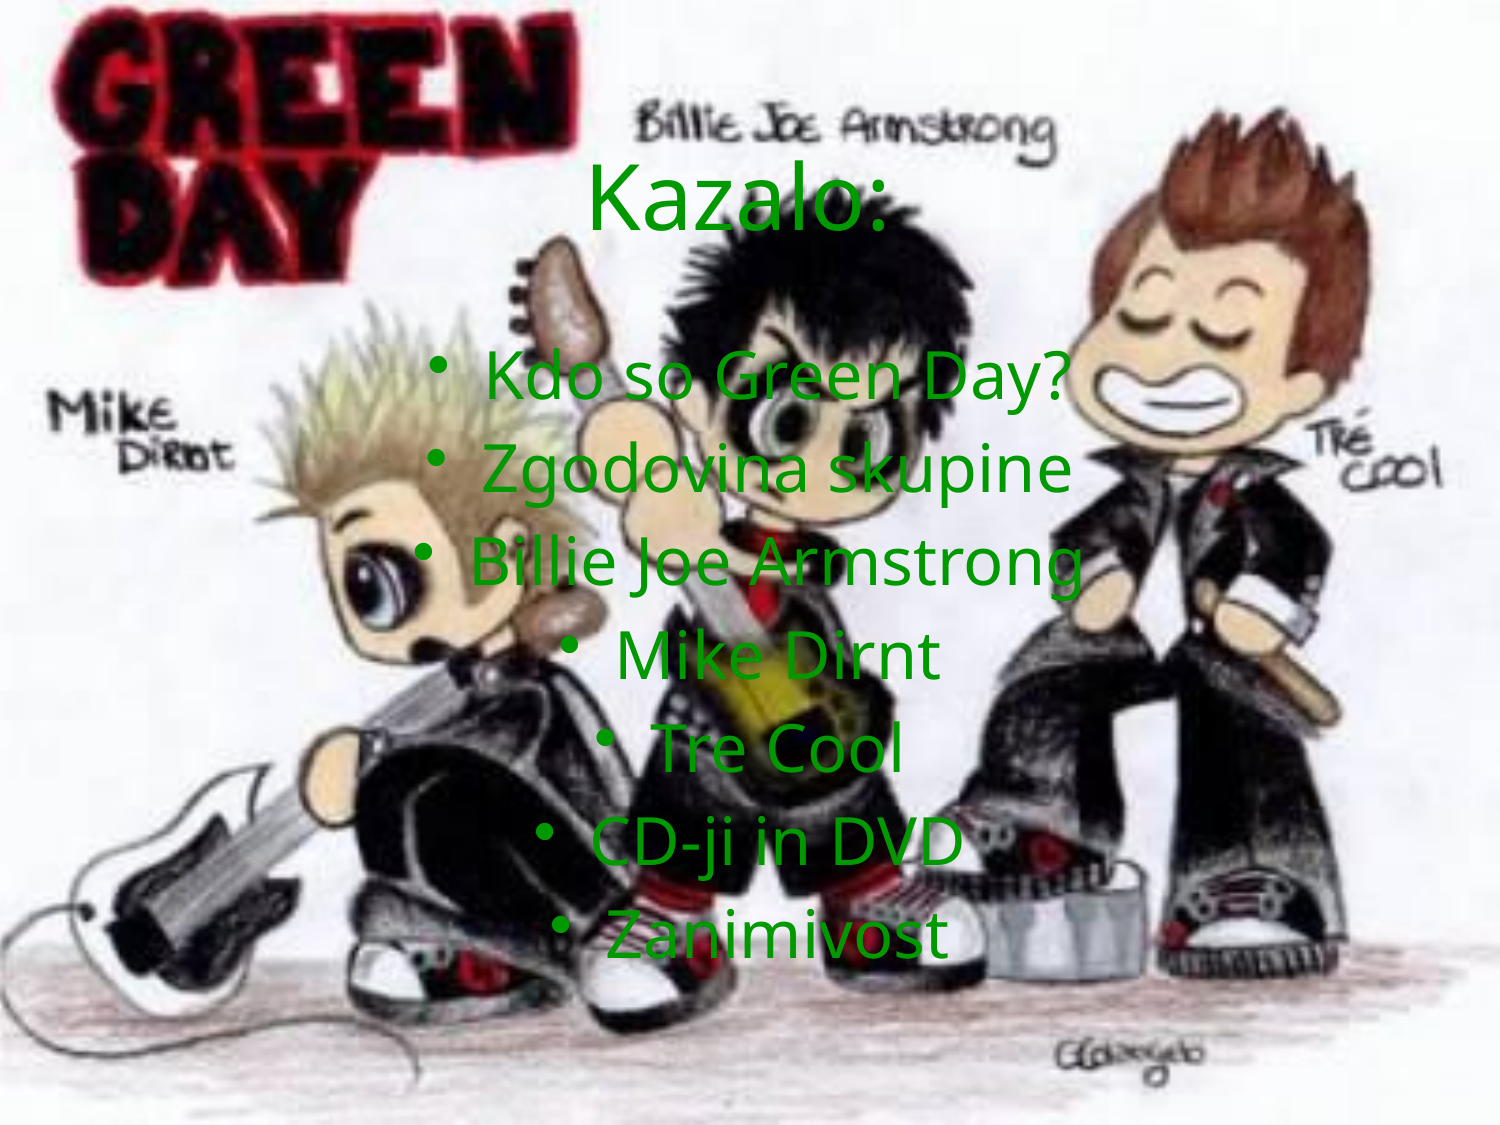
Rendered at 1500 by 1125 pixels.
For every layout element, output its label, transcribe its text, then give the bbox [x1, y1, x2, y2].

picture [0, 0, 1500, 1125]
title Kazalo: [112, 99, 1388, 288]
list Kdo so Green Day? Zgodovina skupine Billie Joe Armstrong Mike Dirnt Tre Cool CD-ji in DVD Zanimivost [112, 324, 1388, 1000]
